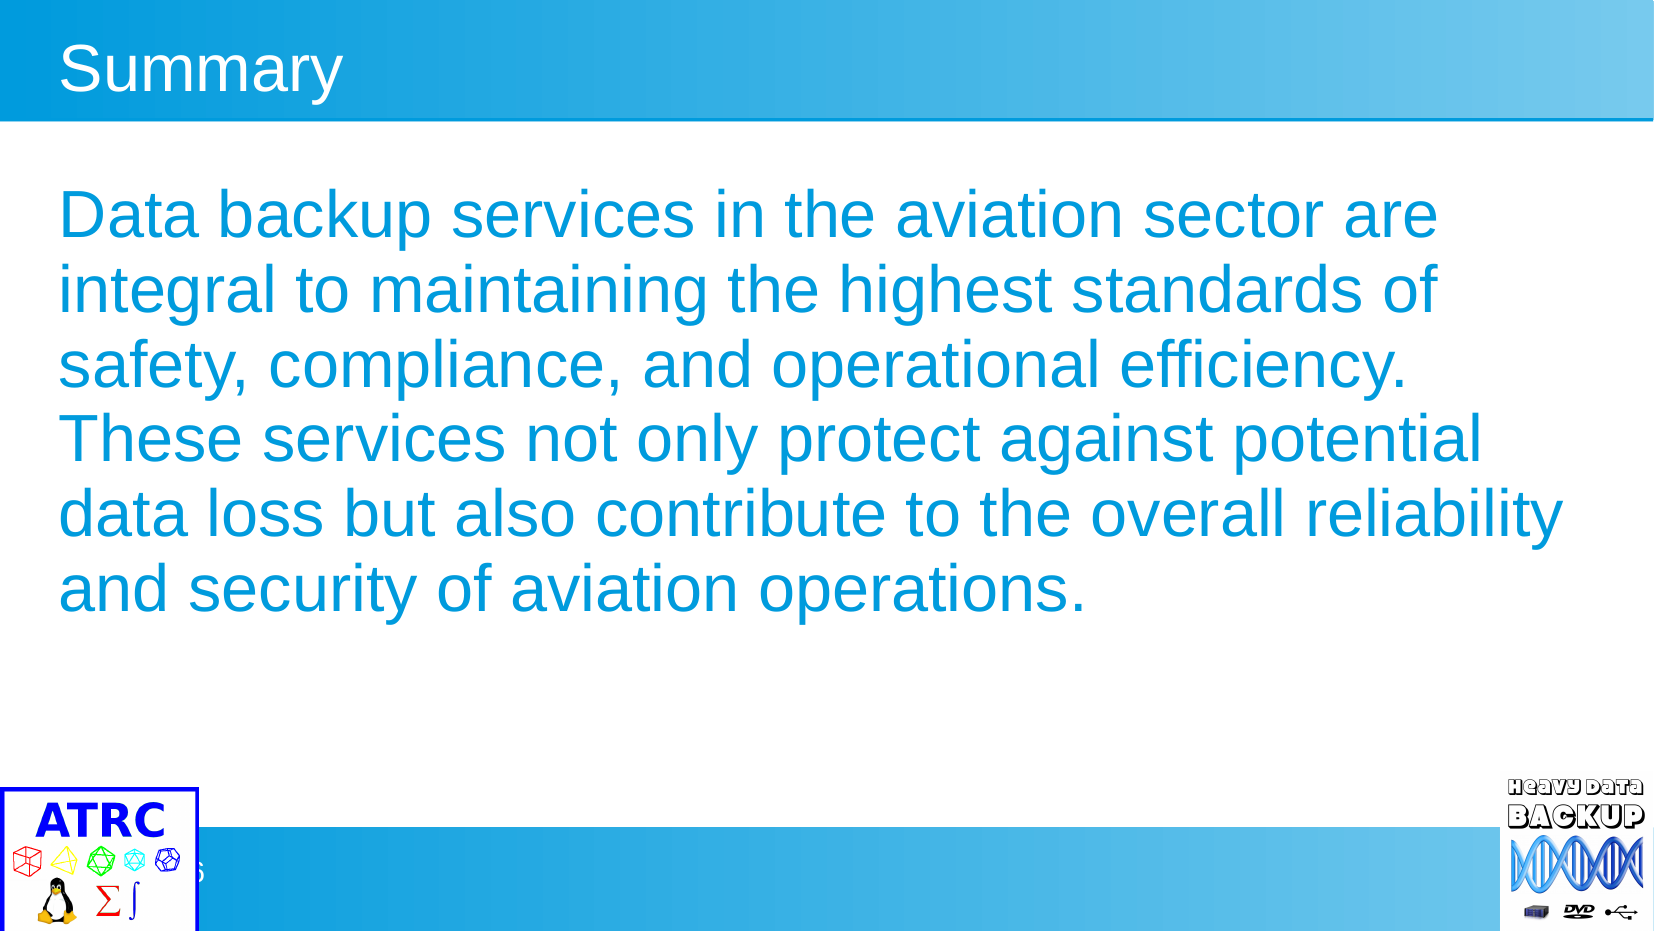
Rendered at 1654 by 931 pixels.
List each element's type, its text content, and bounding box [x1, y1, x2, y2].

picture [1500, 771, 1654, 931]
title Summary [59, 29, 1595, 108]
list Data backup services in the aviation sector are integral to maintaining the highest standards of safety, compliance, and operational efficiency. These services not only protect against potential data loss but also contribute to the overall reliability and security of aviation operations. [59, 177, 1595, 768]
picture [0, 787, 199, 931]
